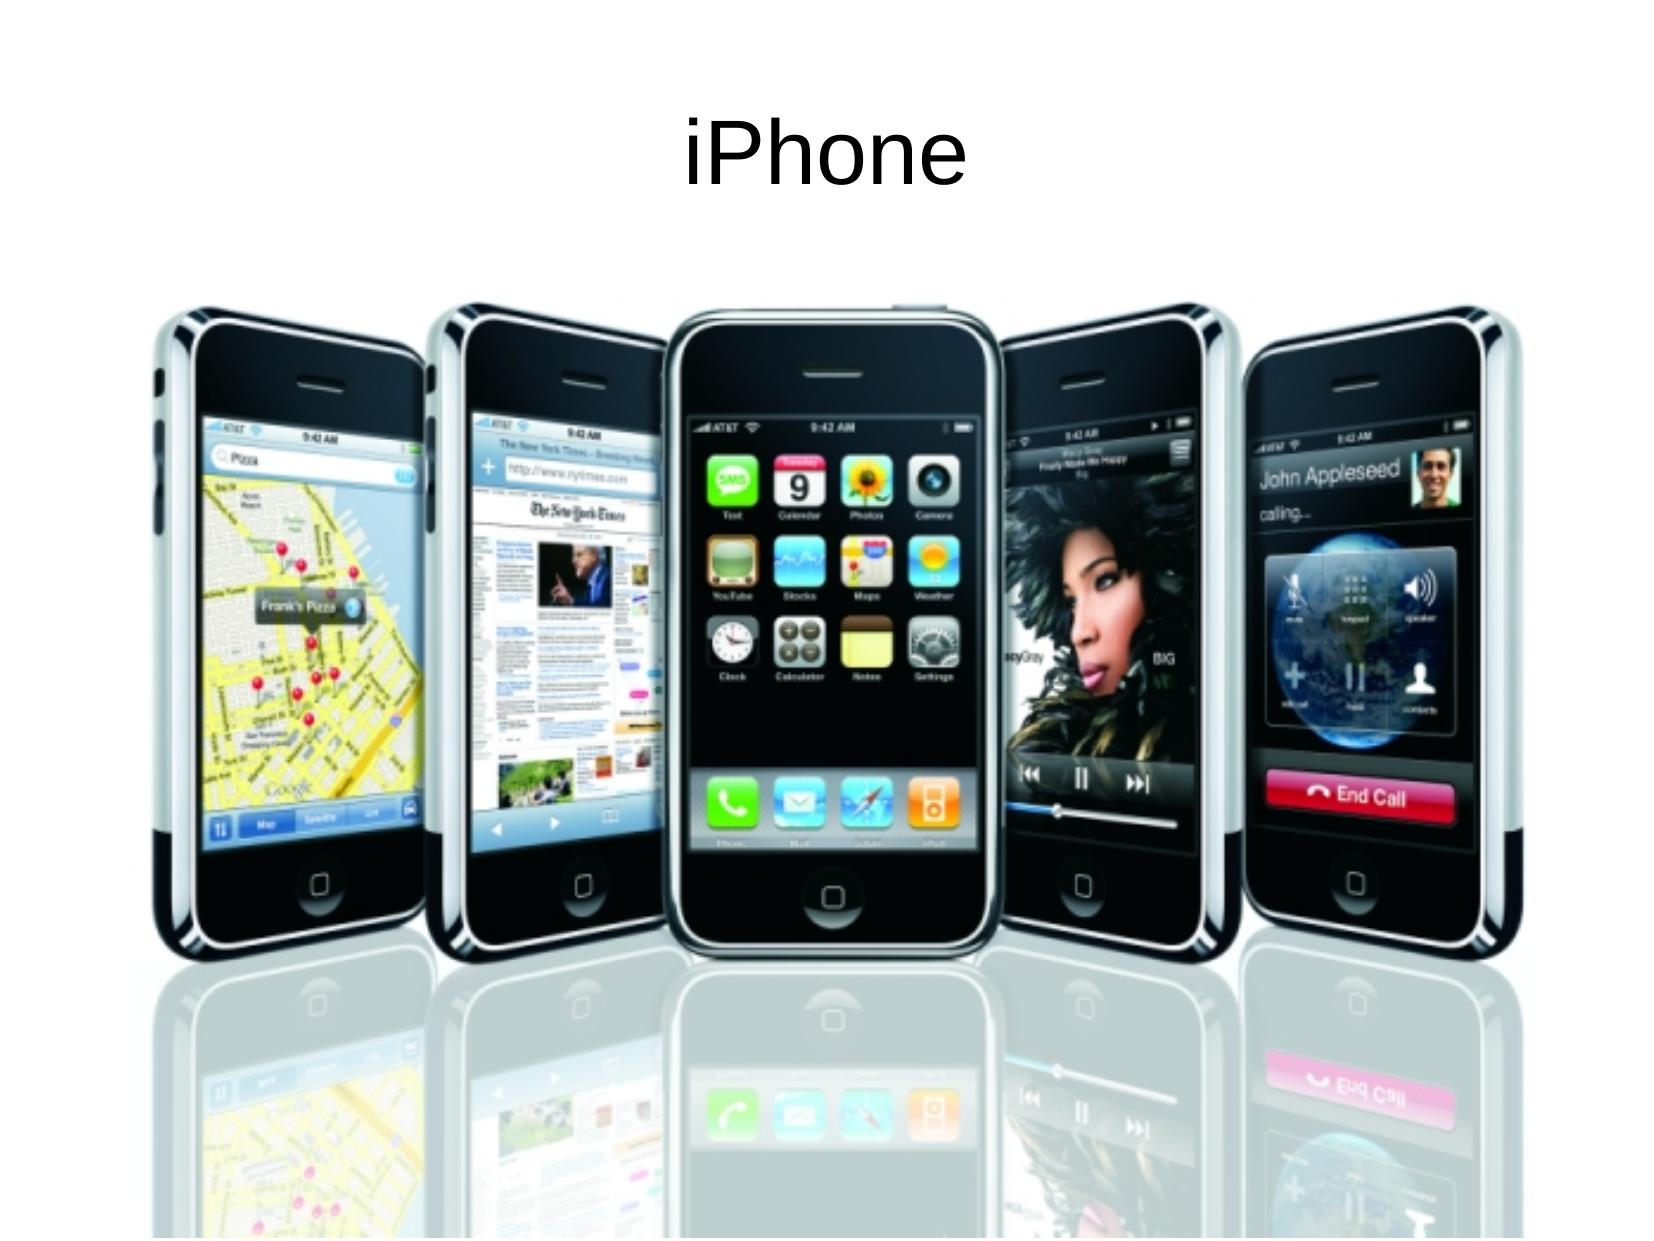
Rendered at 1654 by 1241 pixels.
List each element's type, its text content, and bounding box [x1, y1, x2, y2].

picture [130, 262, 1538, 1238]
title iPhone [82, 49, 1571, 257]
